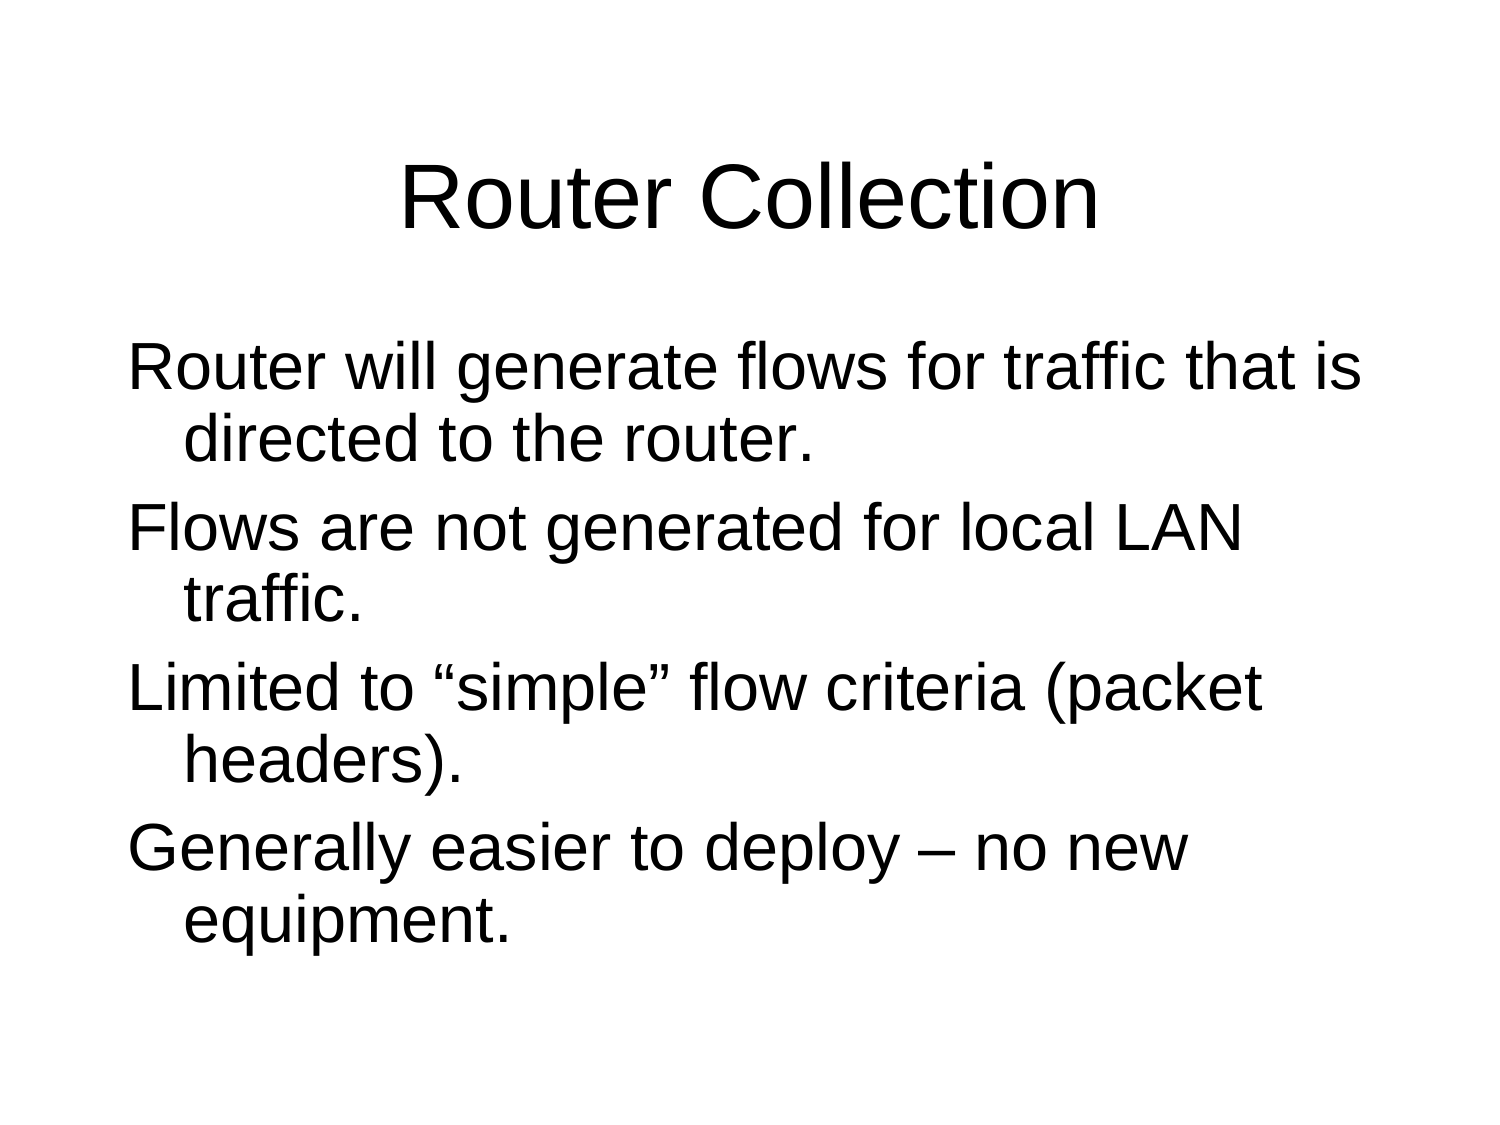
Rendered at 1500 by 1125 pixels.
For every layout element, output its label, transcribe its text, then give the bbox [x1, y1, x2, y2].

list Router will generate flows for traffic that is directed to the router. Flows are not generated for local LAN traffic. Limited to “simple” flow criteria (packet headers). Generally easier to deploy – no new equipment. [112, 324, 1388, 1000]
title Router Collection [112, 99, 1388, 288]
